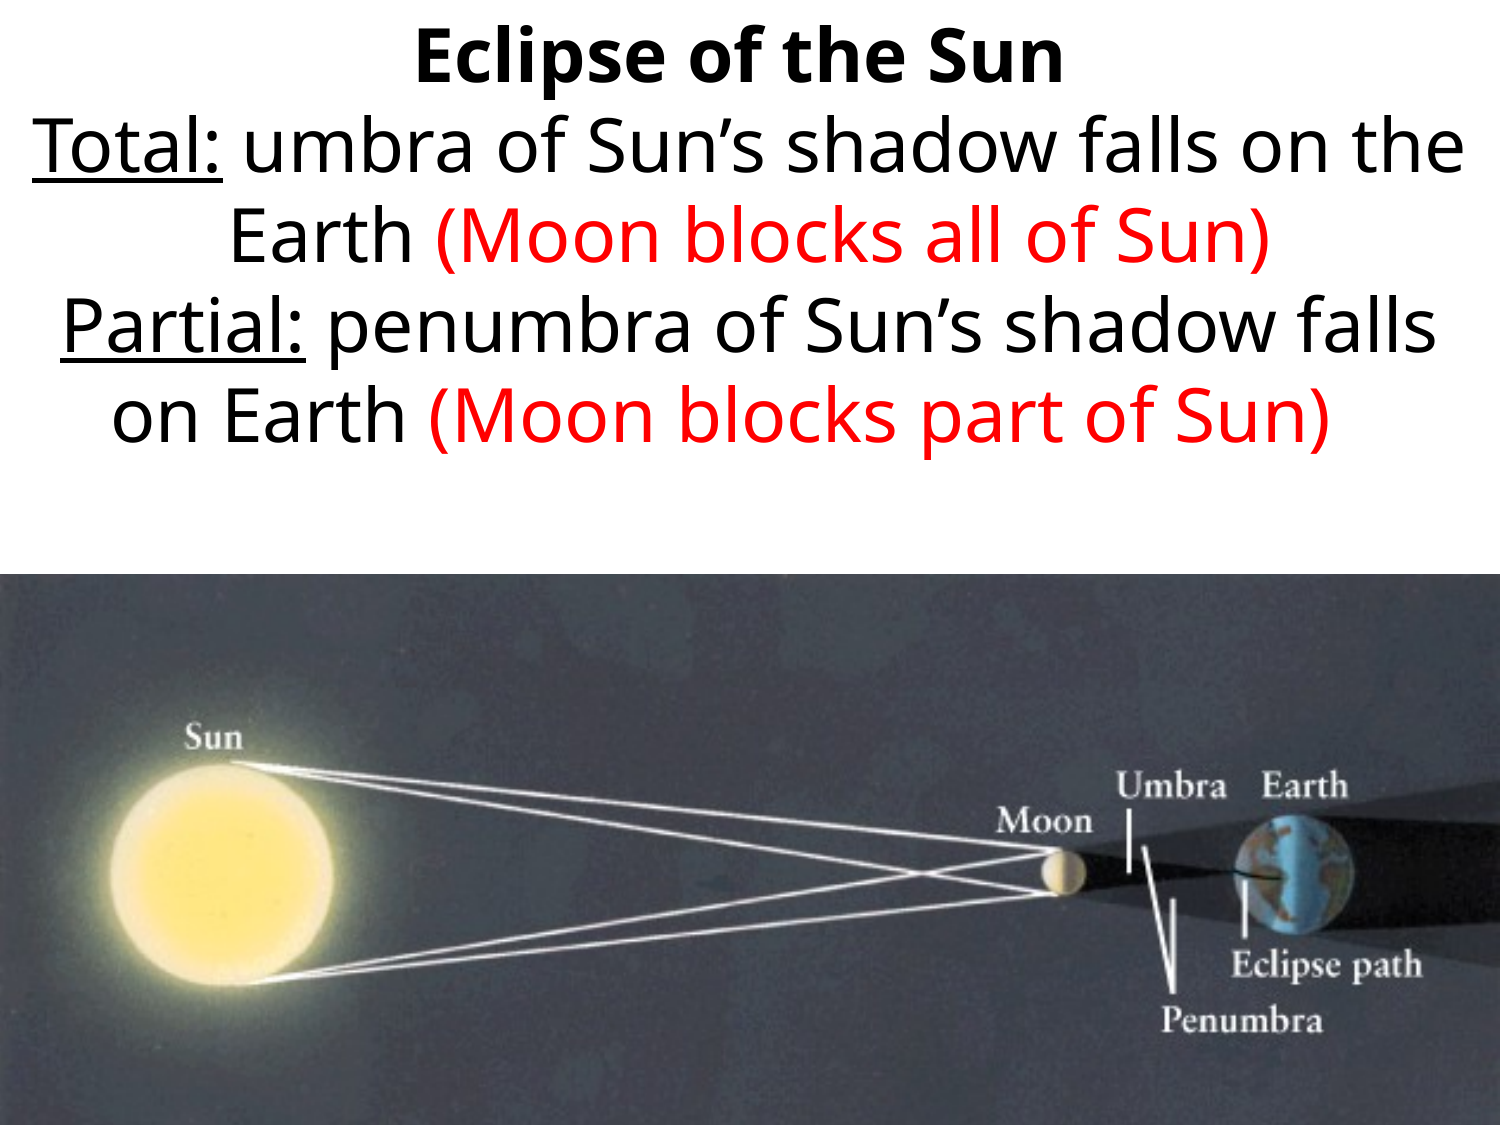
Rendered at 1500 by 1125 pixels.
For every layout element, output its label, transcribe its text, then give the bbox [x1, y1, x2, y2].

picture [0, 574, 1500, 1125]
text_box Eclipse of the Sun Total: umbra of Sun’s shadow falls on the Earth (Moon blocks all of Sun) Partial: penumbra of Sun’s shadow falls on Earth (Moon blocks part of Sun) [0, 0, 1500, 465]
